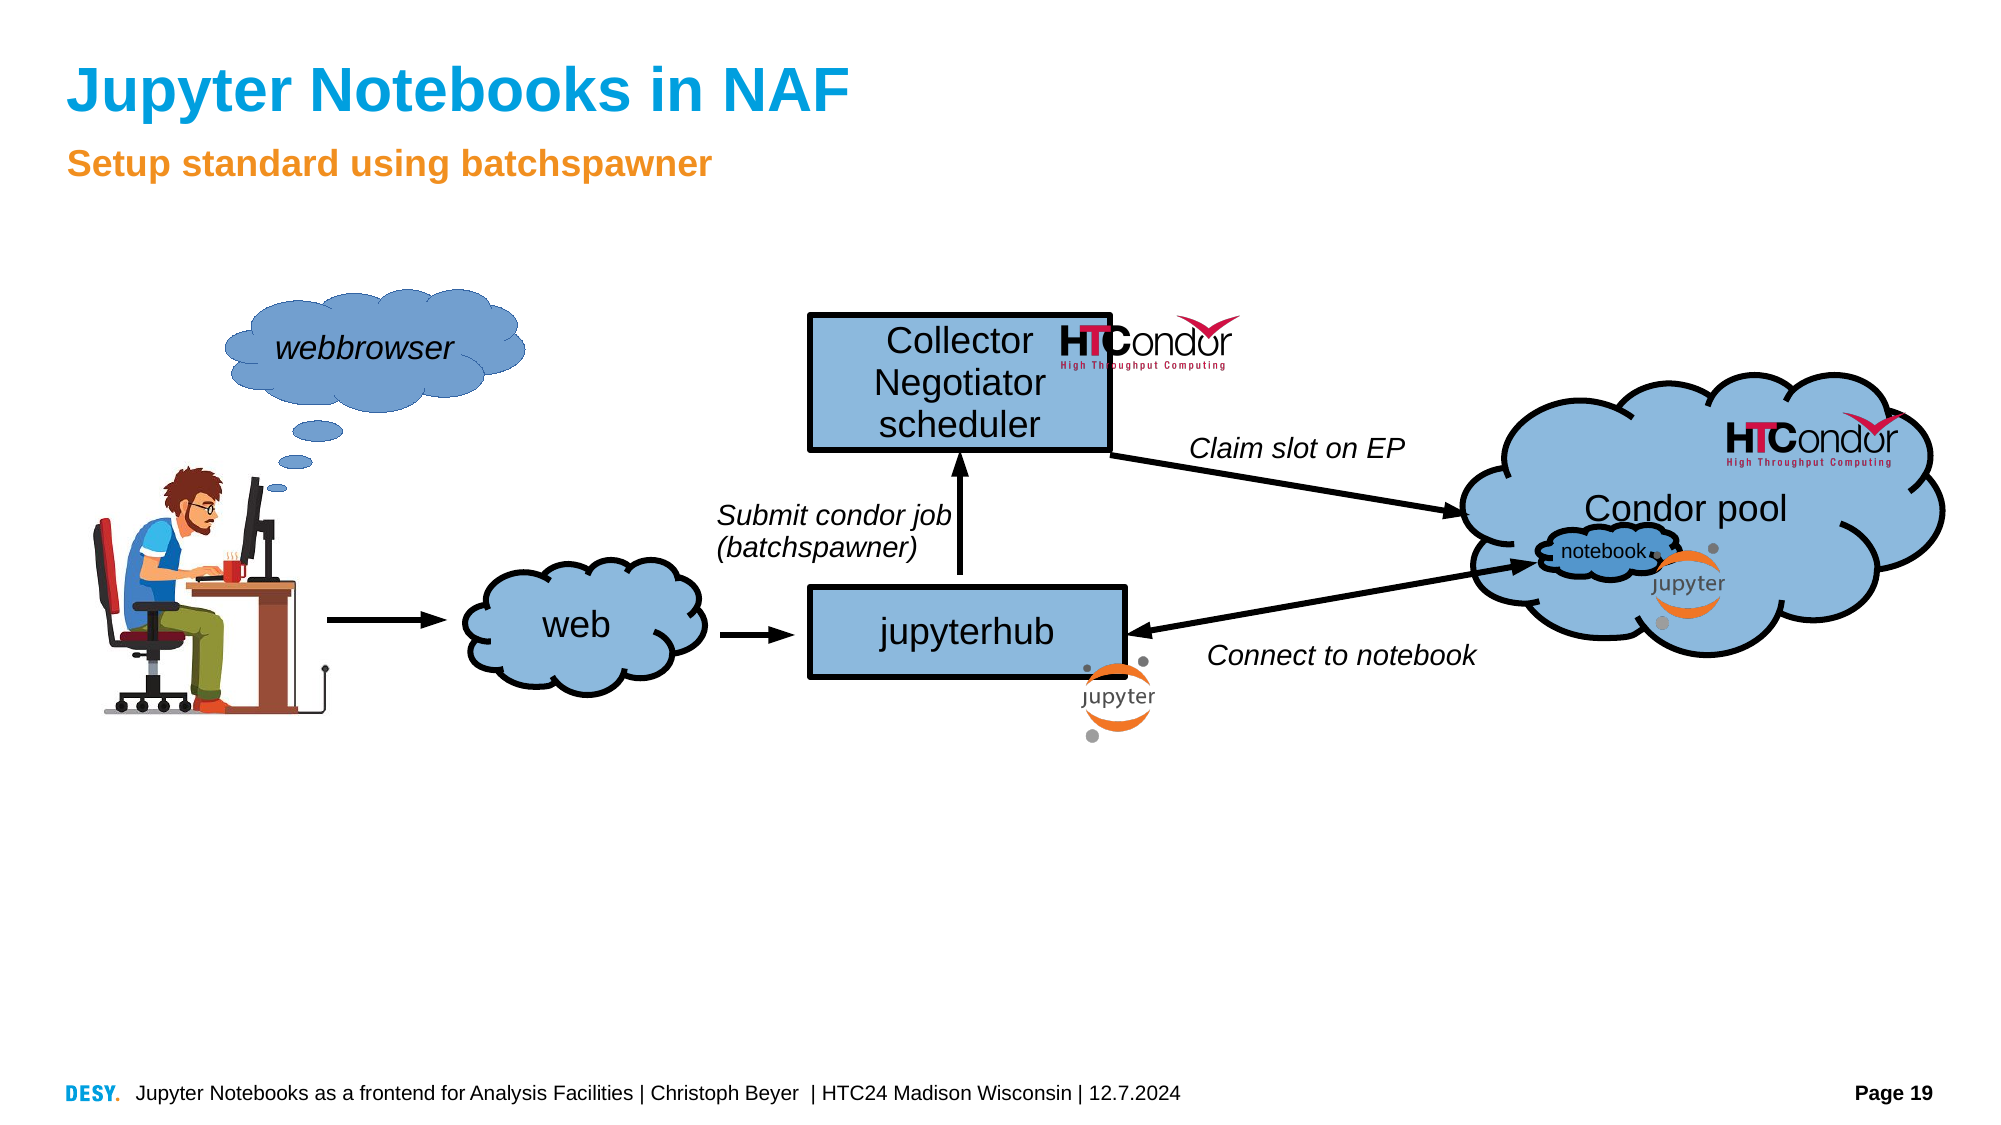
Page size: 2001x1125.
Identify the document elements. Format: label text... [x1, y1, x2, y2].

text_box Submit condor job (batchspawner) [701, 491, 1040, 572]
picture [1059, 315, 1242, 371]
picture [1080, 655, 1156, 743]
picture [1725, 412, 1908, 468]
picture [1650, 542, 1726, 630]
text_box webbrowser [278, 455, 313, 469]
text_box webbrowser [225, 289, 526, 413]
text_box Jupyter Notebooks as a frontend for Analysis Facilities | Christoph Beyer | HTC24 Madison Wisconsin | 12.7.2024 [129, 1079, 1762, 1110]
text_box Claim slot on EP [1174, 424, 1512, 500]
text_box webbrowser [292, 420, 343, 442]
title Jupyter Notebooks in NAF [66, 57, 1933, 132]
list Setup standard using batchspawner [66, 134, 1933, 197]
text_box jupyterhub [810, 586, 1126, 677]
text_box notebook [1537, 524, 1677, 581]
text_box Collector Negotiator scheduler [810, 314, 1111, 451]
text_box web [465, 559, 706, 696]
picture [43, 422, 376, 754]
text_box Connect to notebook [1192, 631, 1530, 707]
text_box Condor pool [1462, 375, 1943, 656]
